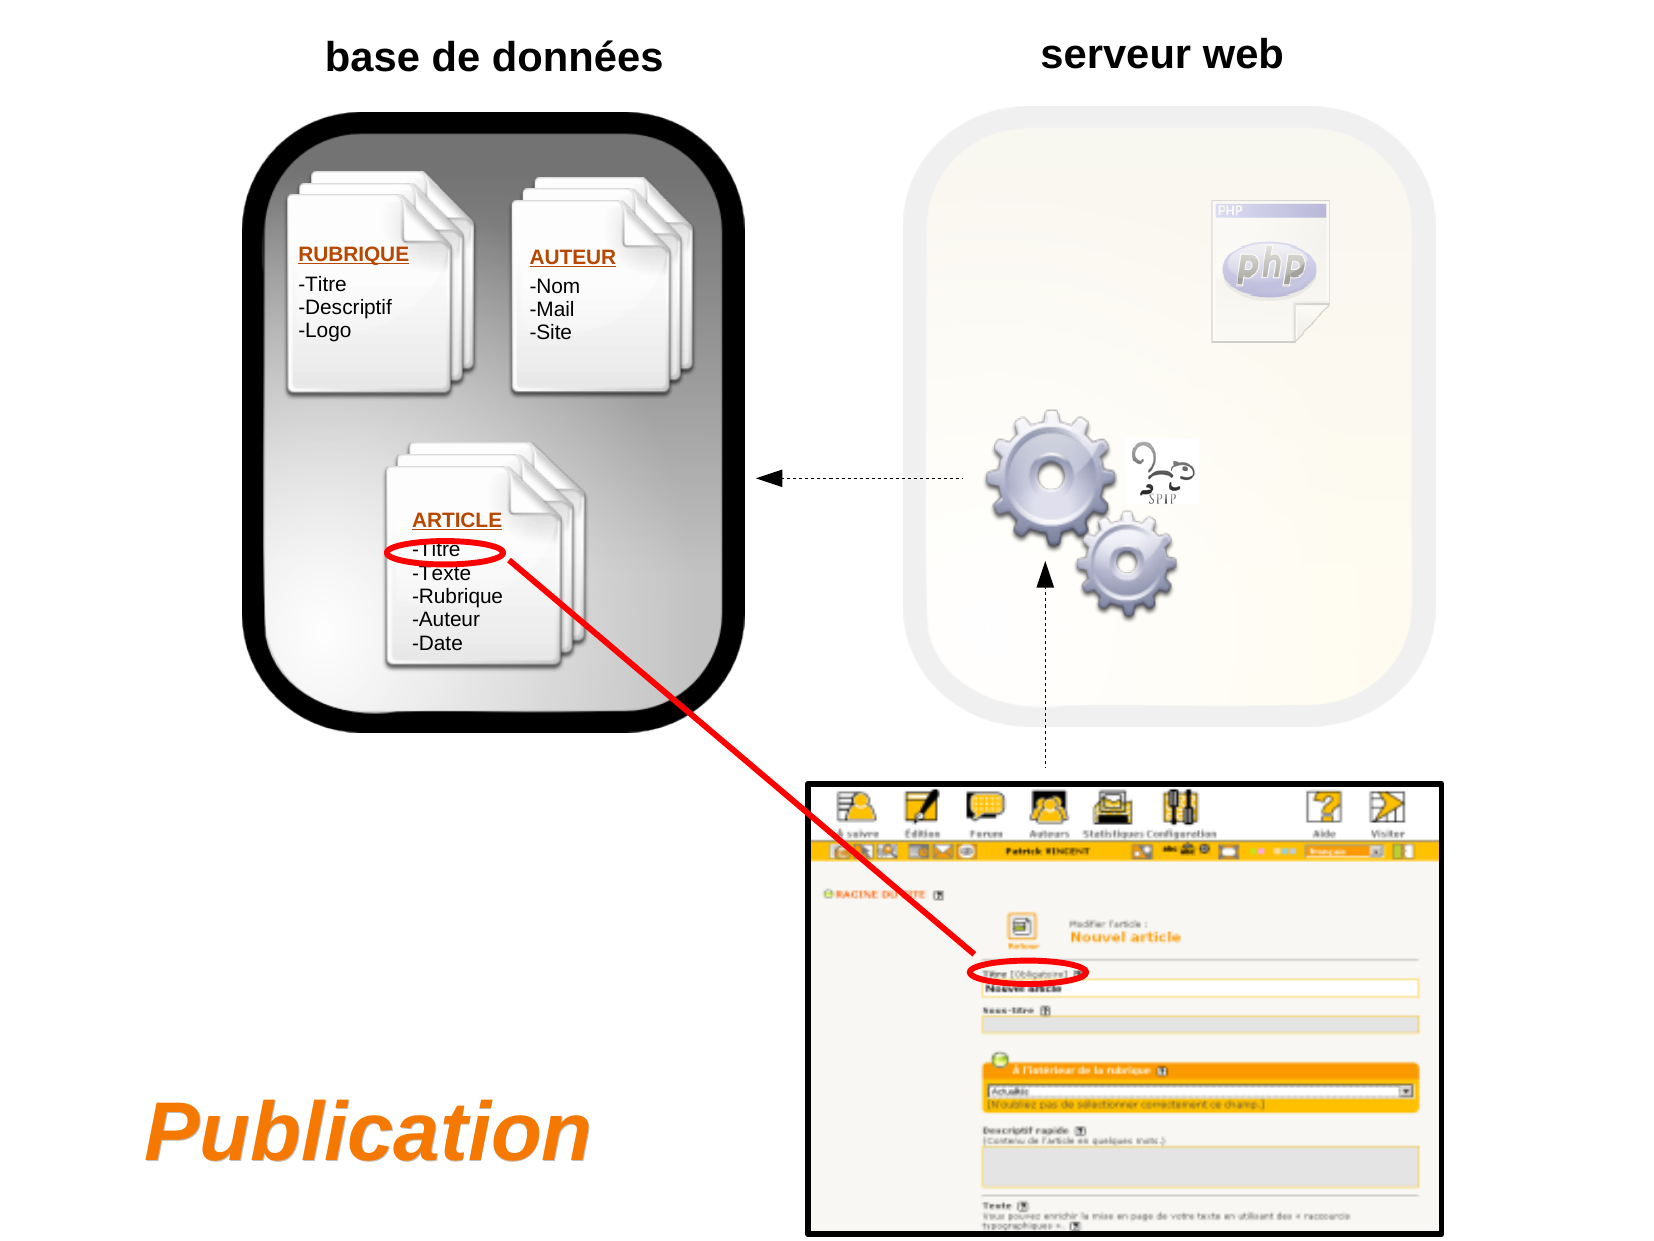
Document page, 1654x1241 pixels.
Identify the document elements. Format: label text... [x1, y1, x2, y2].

picture [903, 106, 1436, 727]
picture [810, 786, 1439, 1232]
picture [242, 112, 745, 733]
text_box serveur web [978, 23, 1365, 93]
text_box base de données [310, 26, 697, 97]
title Publication [0, 1022, 758, 1241]
